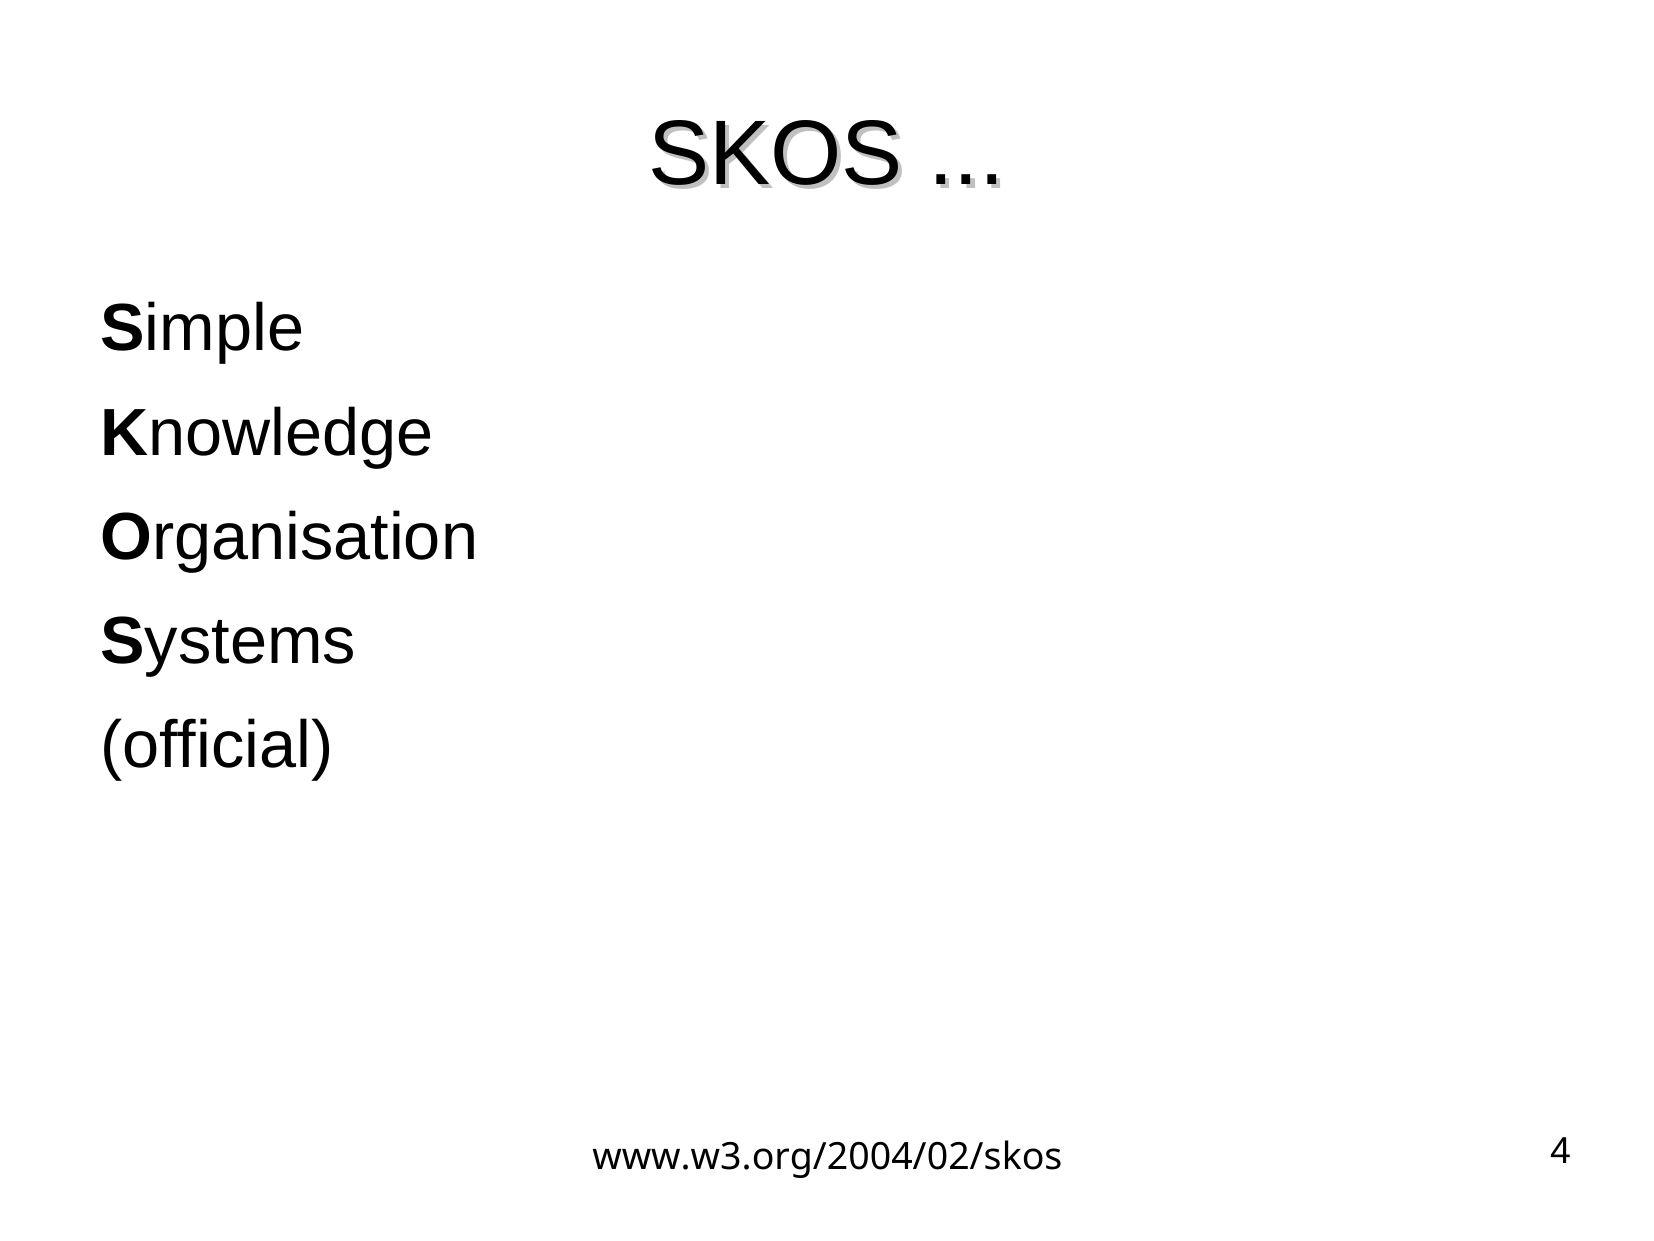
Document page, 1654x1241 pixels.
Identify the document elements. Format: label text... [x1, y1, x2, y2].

list Simple Knowledge Organisation Systems (official) [82, 290, 1571, 1109]
title SKOS ... [82, 49, 1571, 257]
